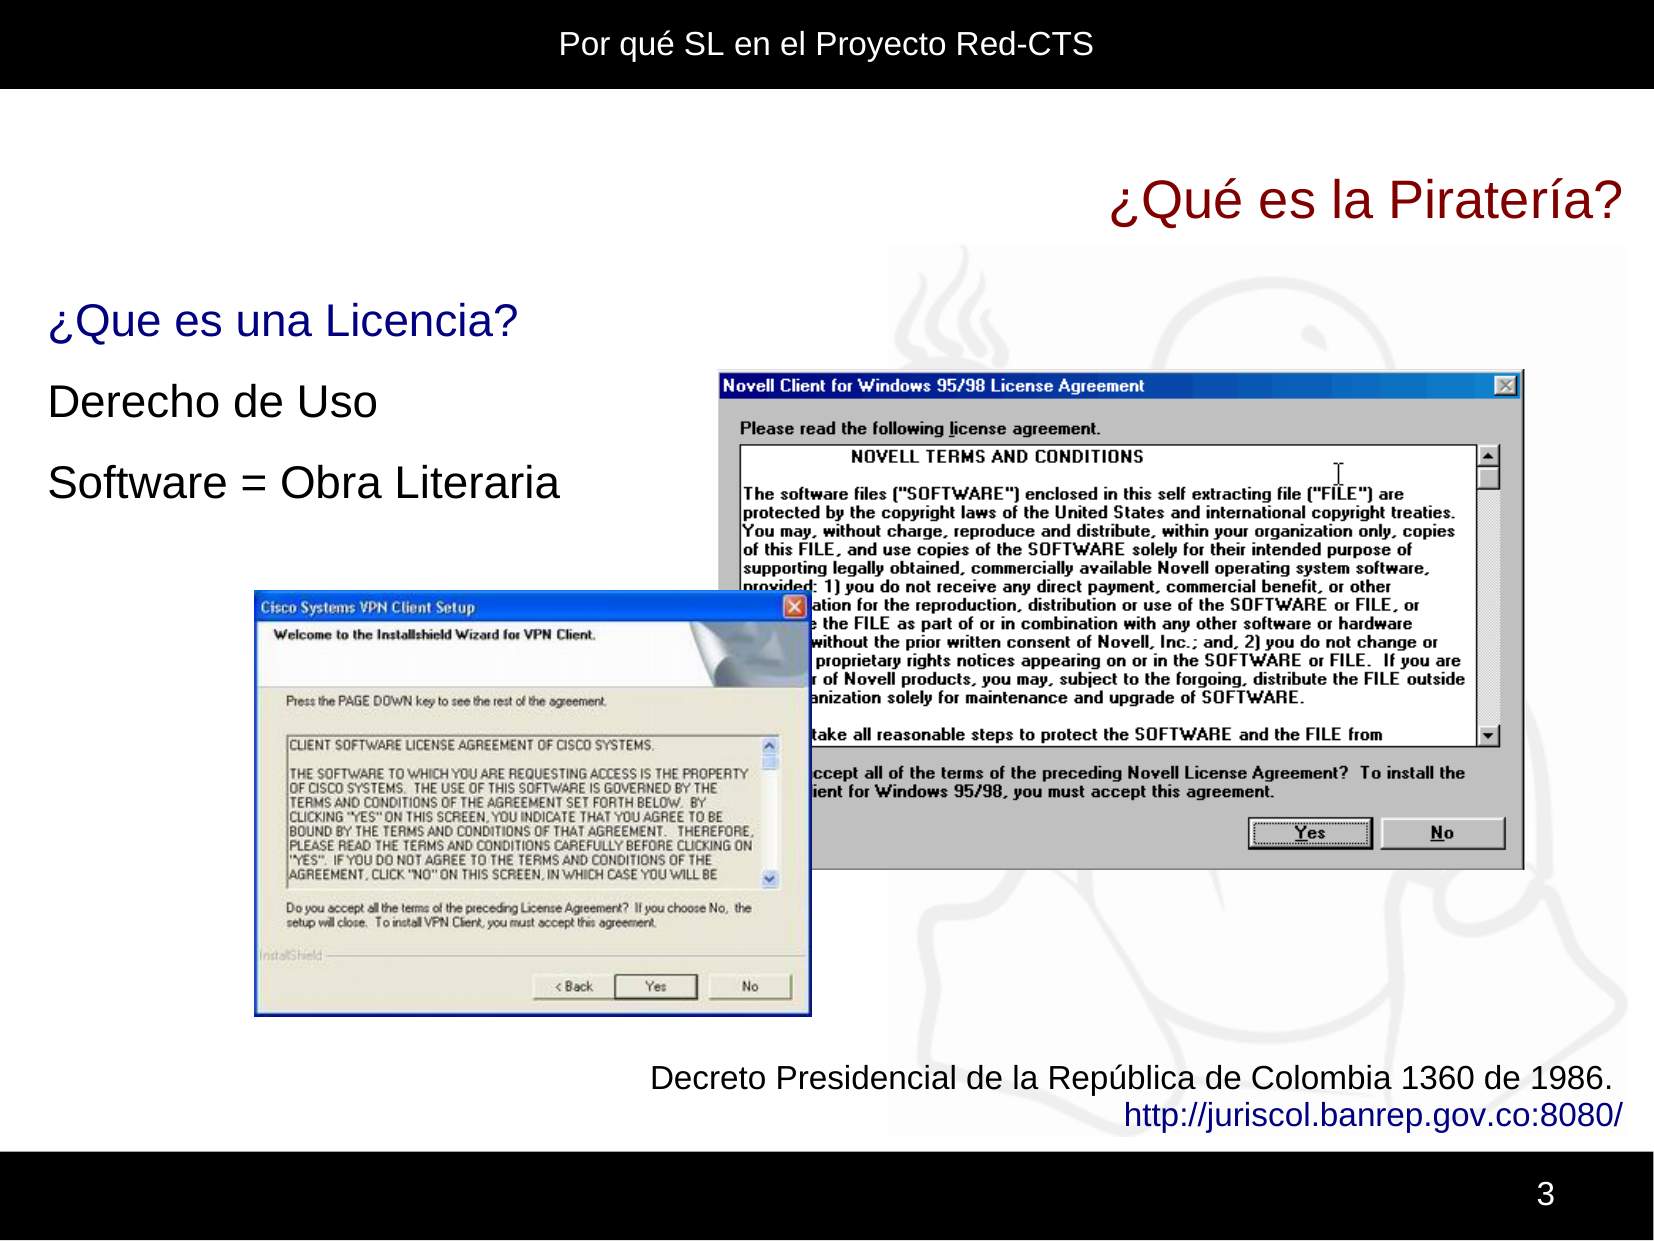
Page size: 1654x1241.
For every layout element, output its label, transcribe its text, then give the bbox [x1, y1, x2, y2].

title ¿Qué es la Piratería? [147, 147, 1625, 252]
text_box Por qué SL en el Proyecto Red-CTS [0, 0, 1654, 89]
picture [887, 244, 1628, 1137]
picture [254, 369, 1526, 1017]
list ¿Que es una Licencia? Derecho de Uso Software = Obra Literaria Decreto Presidencial de la República de Colombia 1360 de 1986. http://juriscol.banrep.gov.co:8080/ [29, 295, 1625, 1134]
